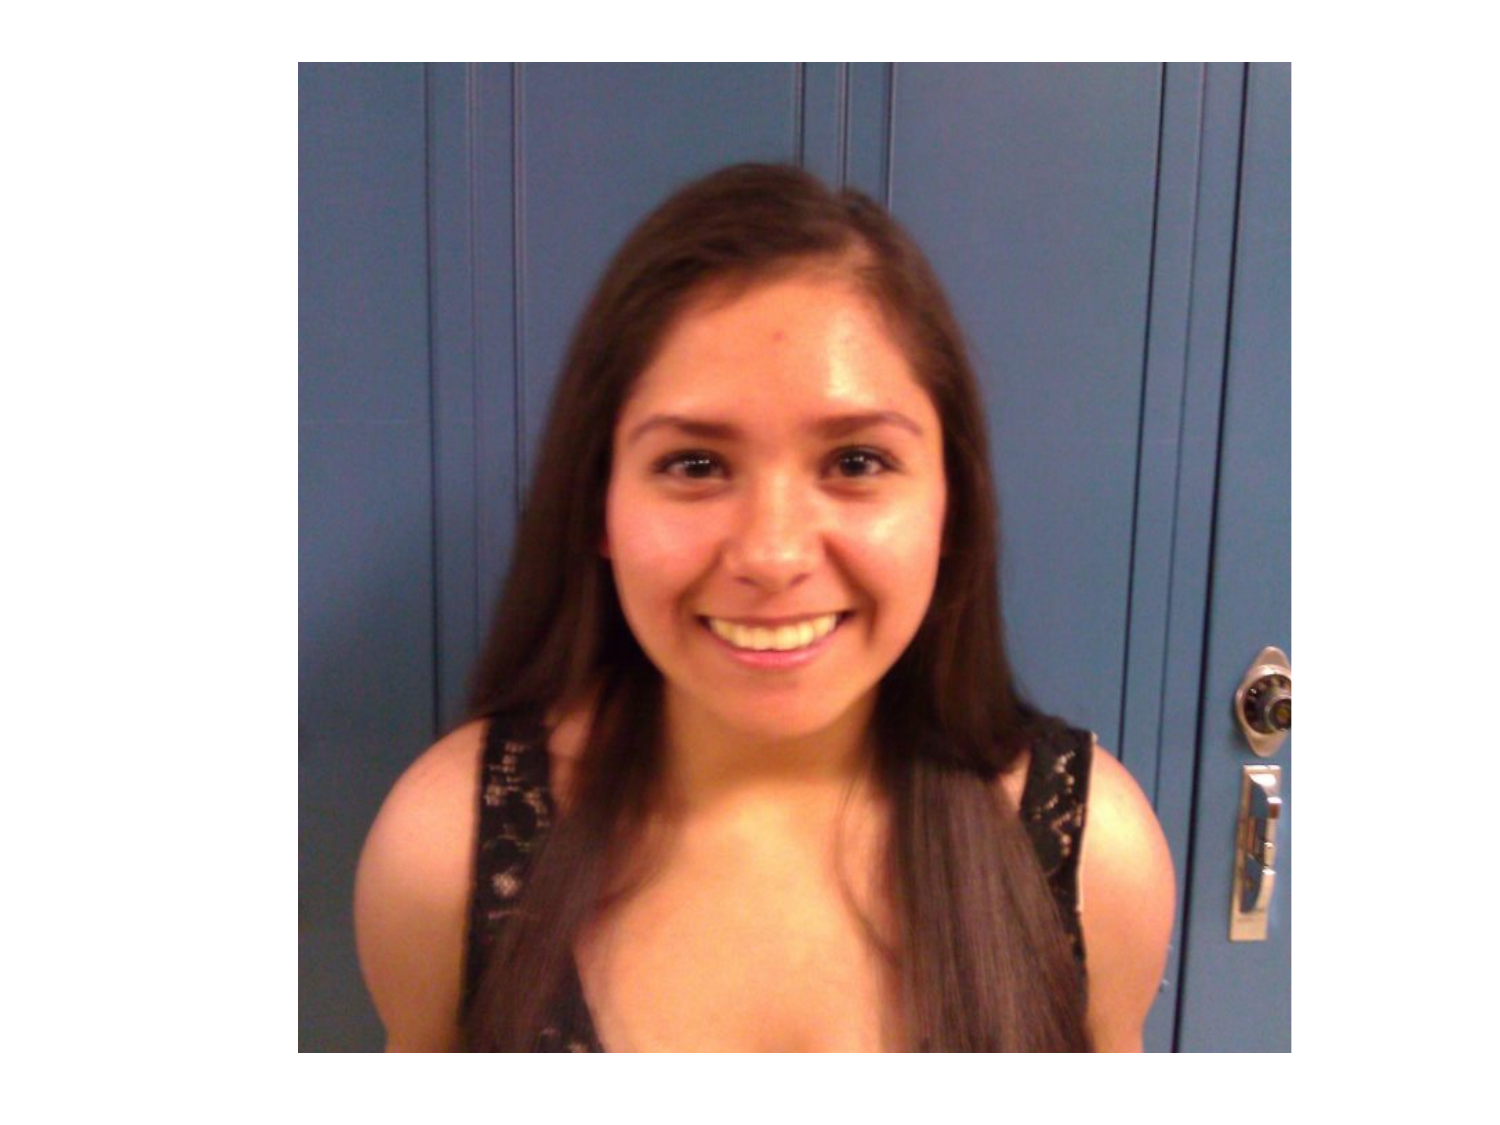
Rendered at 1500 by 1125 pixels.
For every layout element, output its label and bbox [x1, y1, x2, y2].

picture [298, 62, 1292, 1053]
